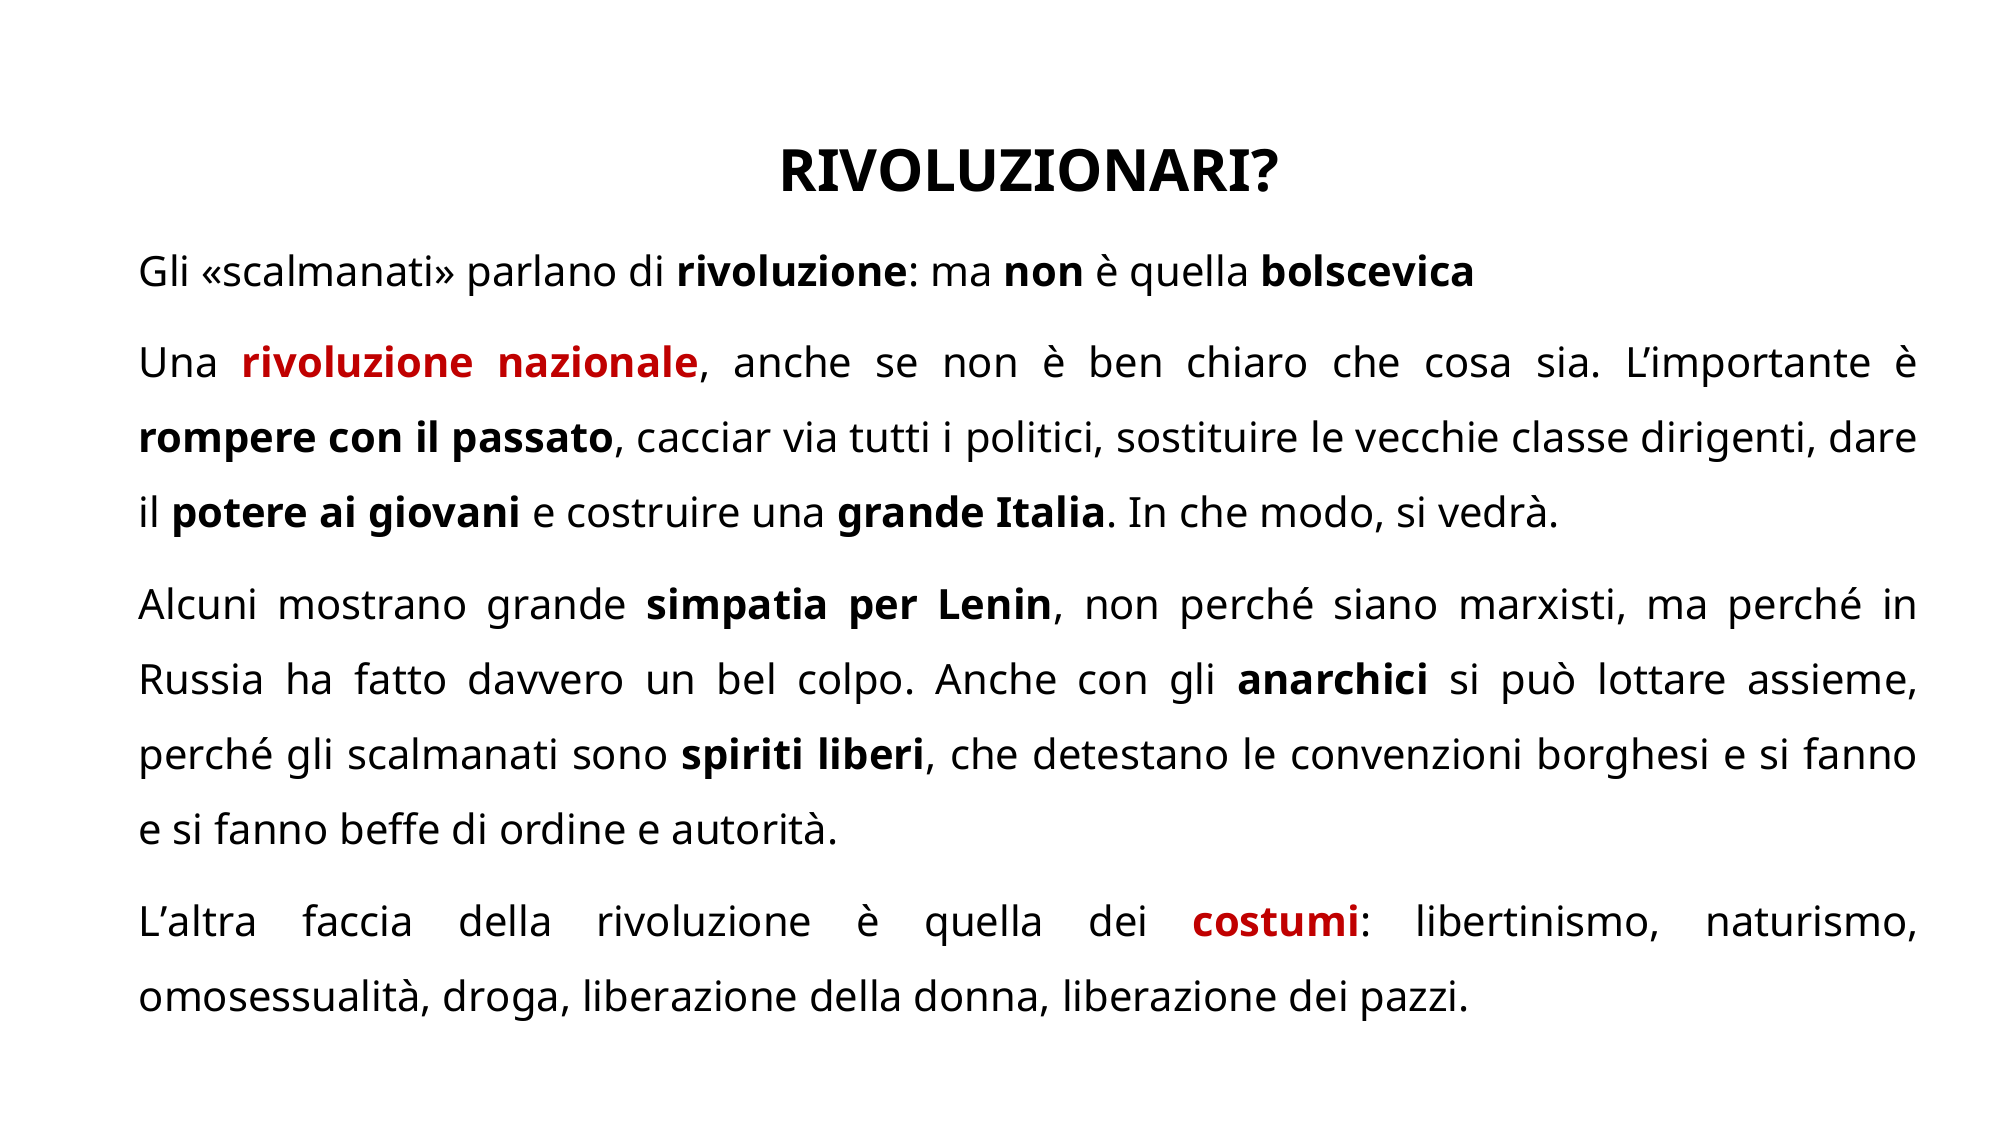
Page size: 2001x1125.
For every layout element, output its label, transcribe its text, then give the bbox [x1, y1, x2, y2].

text_box RIVOLUZIONARI? Gli «scalmanati» parlano di rivoluzione: ma non è quella bolscevica Una rivoluzione nazionale, anche se non è ben chiaro che cosa sia. L’importante è rompere con il passato, cacciar via tutti i politici, sostituire le vecchie classe dirigenti, dare il potere ai giovani e costruire una grande Italia. In che modo, si vedrà. Alcuni mostrano grande simpatia per Lenin, non perché siano marxisti, ma perché in Russia ha fatto davvero un bel colpo. Anche con gli anarchici si può lottare assieme, perché gli scalmanati sono spiriti liberi, che detestano le convenzioni borghesi e si fanno e si fanno beffe di ordine e autorità. L’altra faccia della rivoluzione è quella dei costumi: libertinismo, naturismo, omosessualità, droga, liberazione della donna, liberazione dei pazzi. [123, 90, 1934, 1125]
